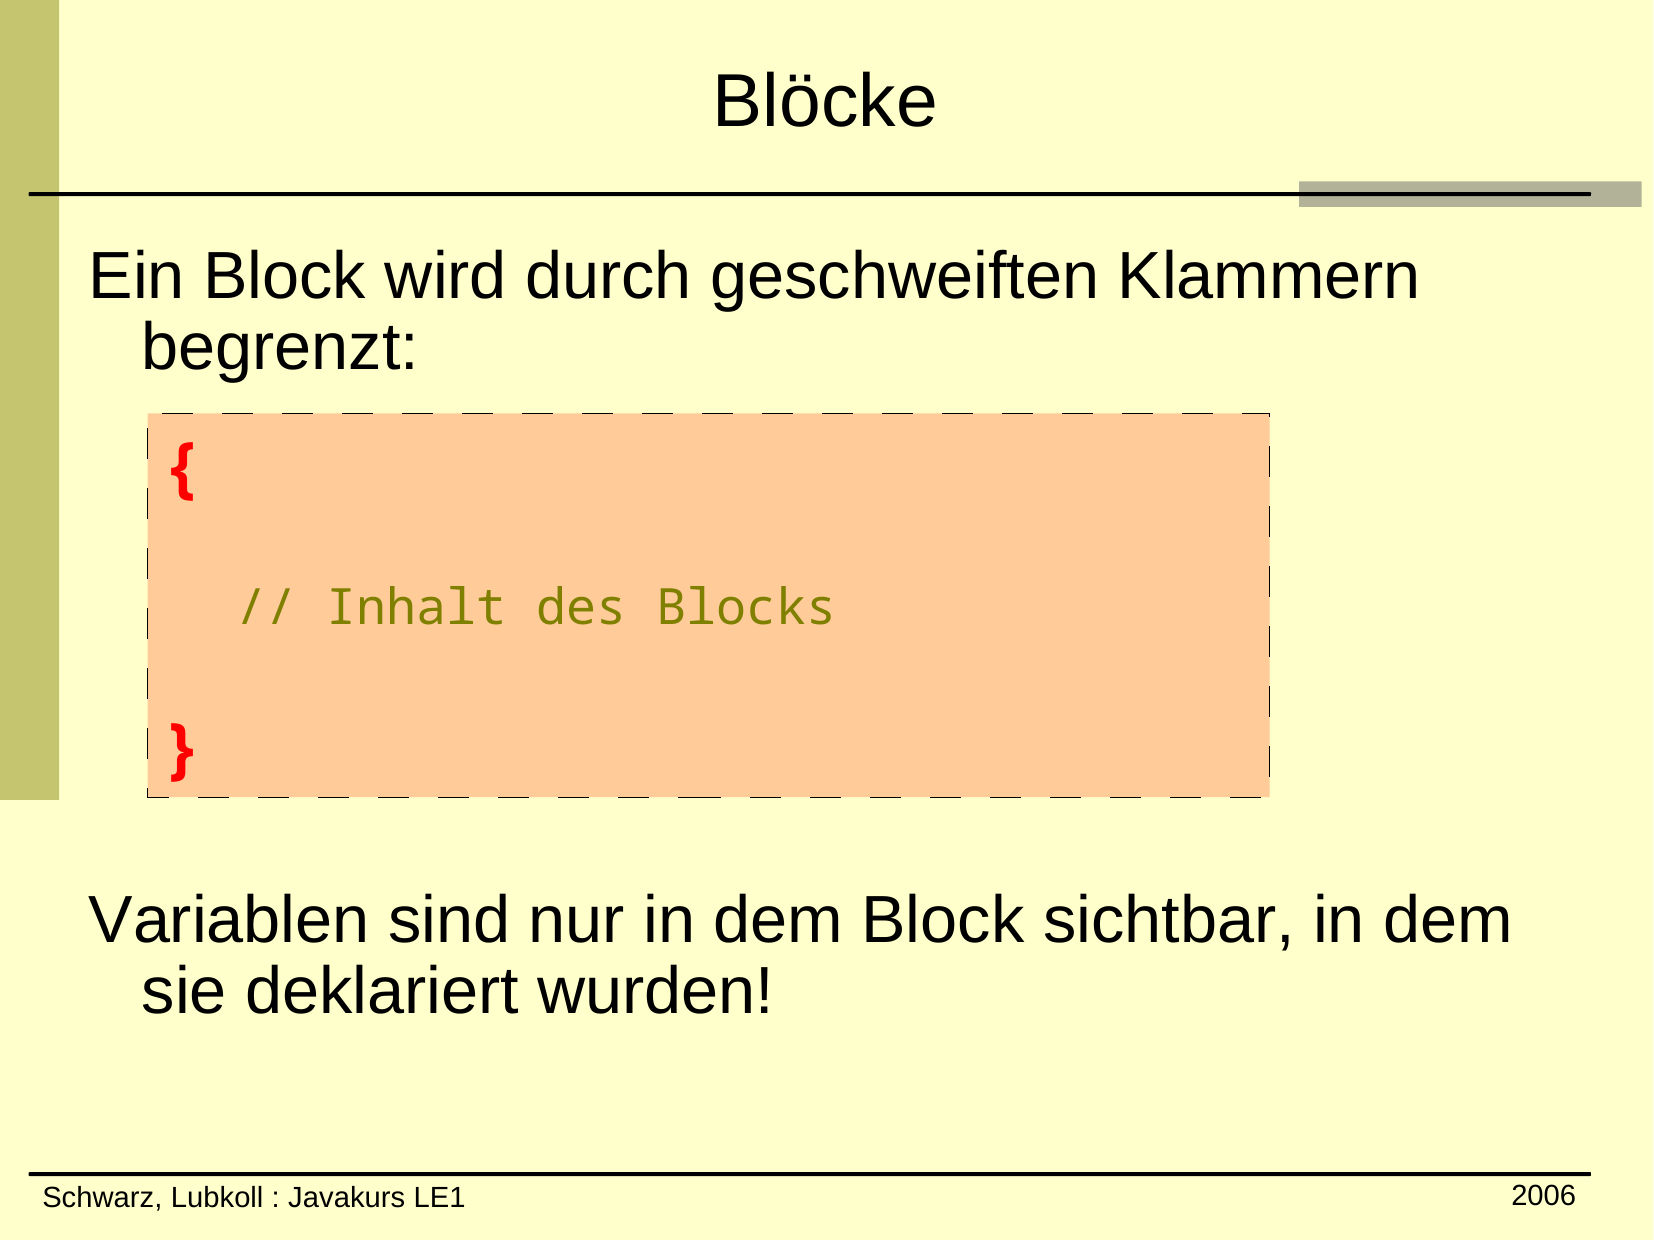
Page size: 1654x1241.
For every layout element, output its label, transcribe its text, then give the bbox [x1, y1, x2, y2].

text_box { // Inhalt des Blocks } [147, 413, 1270, 798]
list Ein Block wird durch geschweiften Klammern begrenzt: Variablen sind nur in dem Block sichtbar, in dem sie deklariert wurden! [70, 242, 1595, 1140]
title Blöcke [119, 19, 1532, 188]
